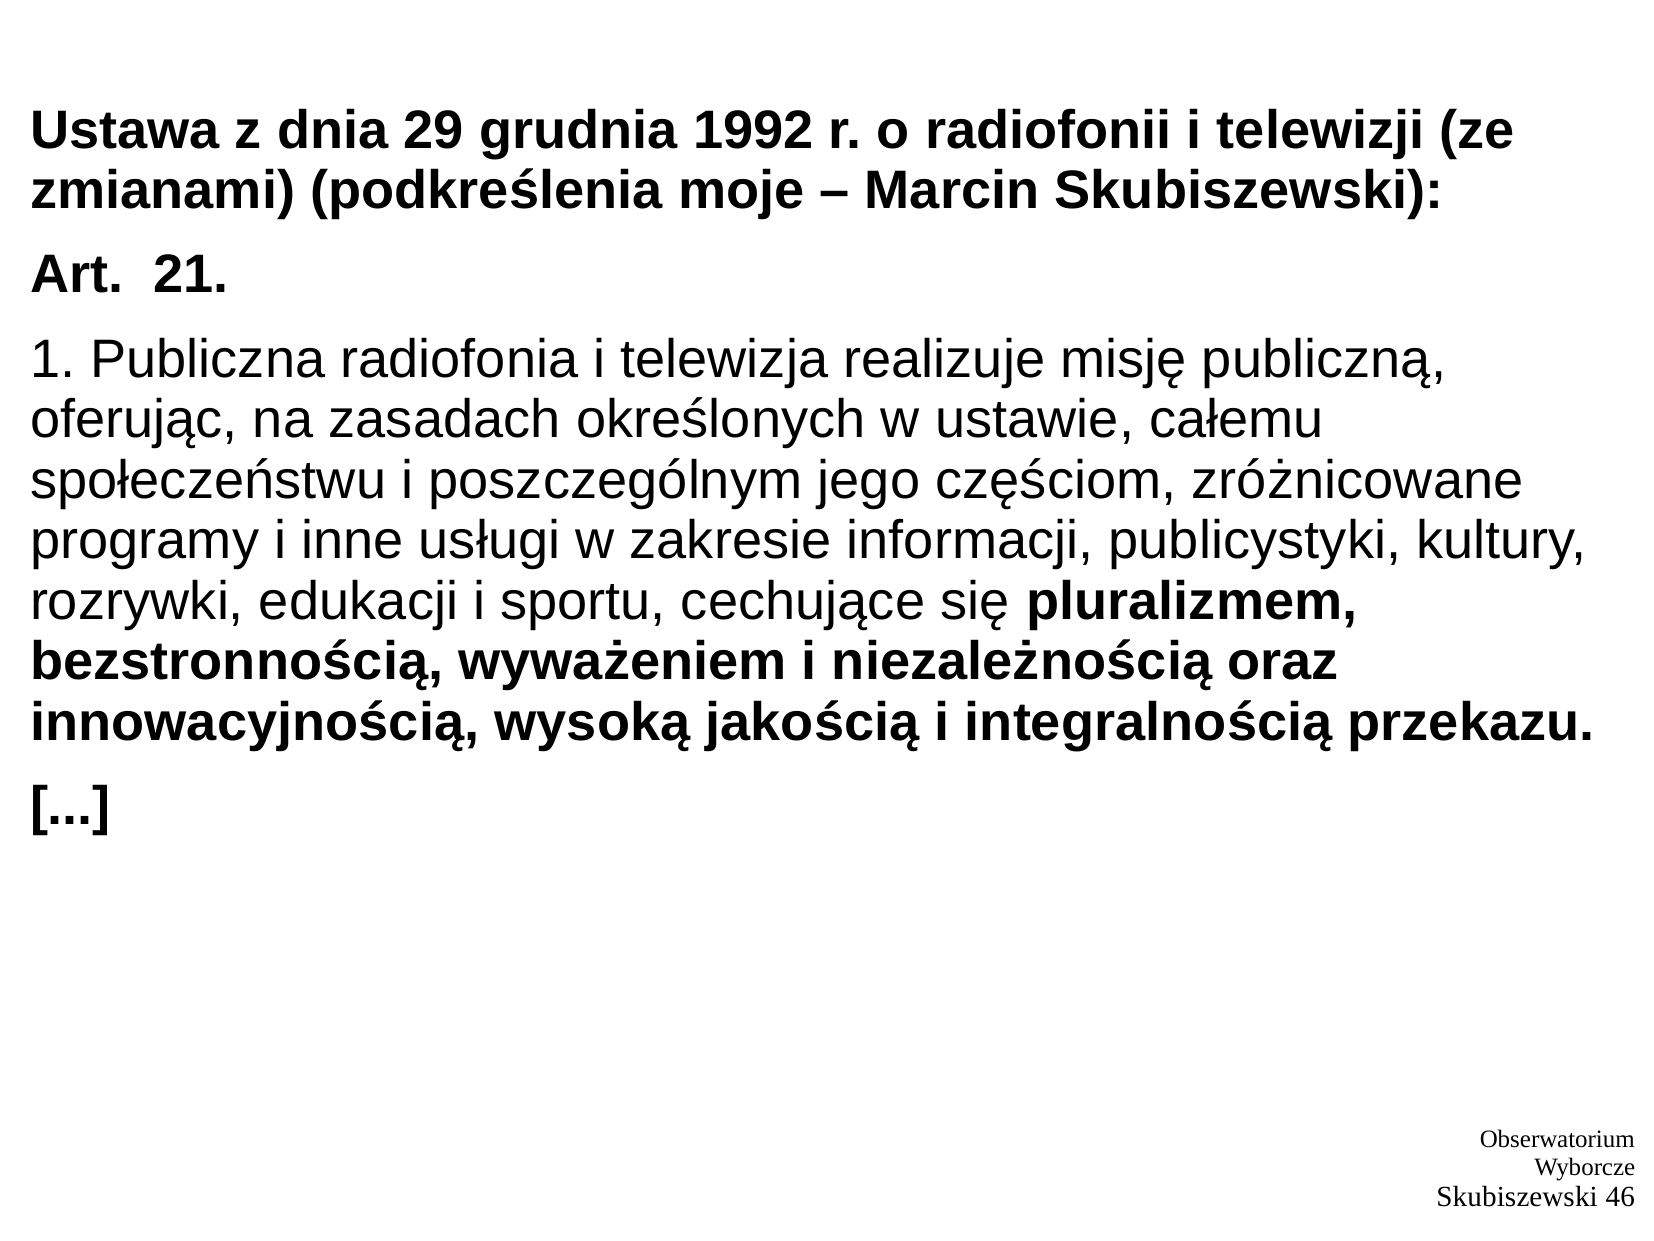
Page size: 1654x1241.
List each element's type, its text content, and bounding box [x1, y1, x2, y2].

list Ustawa z dnia 29 grudnia 1992 r. o radiofonii i telewizji (ze zmianami) (podkreślenia moje – Marcin Skubiszewski): Art. 21. 1. Publiczna radiofonia i telewizja realizuje misję publiczną, oferując, na zasadach określonych w ustawie, całemu społeczeństwu i poszczególnym jego częściom, zróżnicowane programy i inne usługi w zakresie informacji, publicystyki, kultury, rozrywki, edukacji i sportu, cechujące się pluralizmem, bezstronnością, wyważeniem i niezależnością oraz innowacyjnością, wysoką jakością i integralnością przekazu. [...] [30, 15, 1621, 1156]
